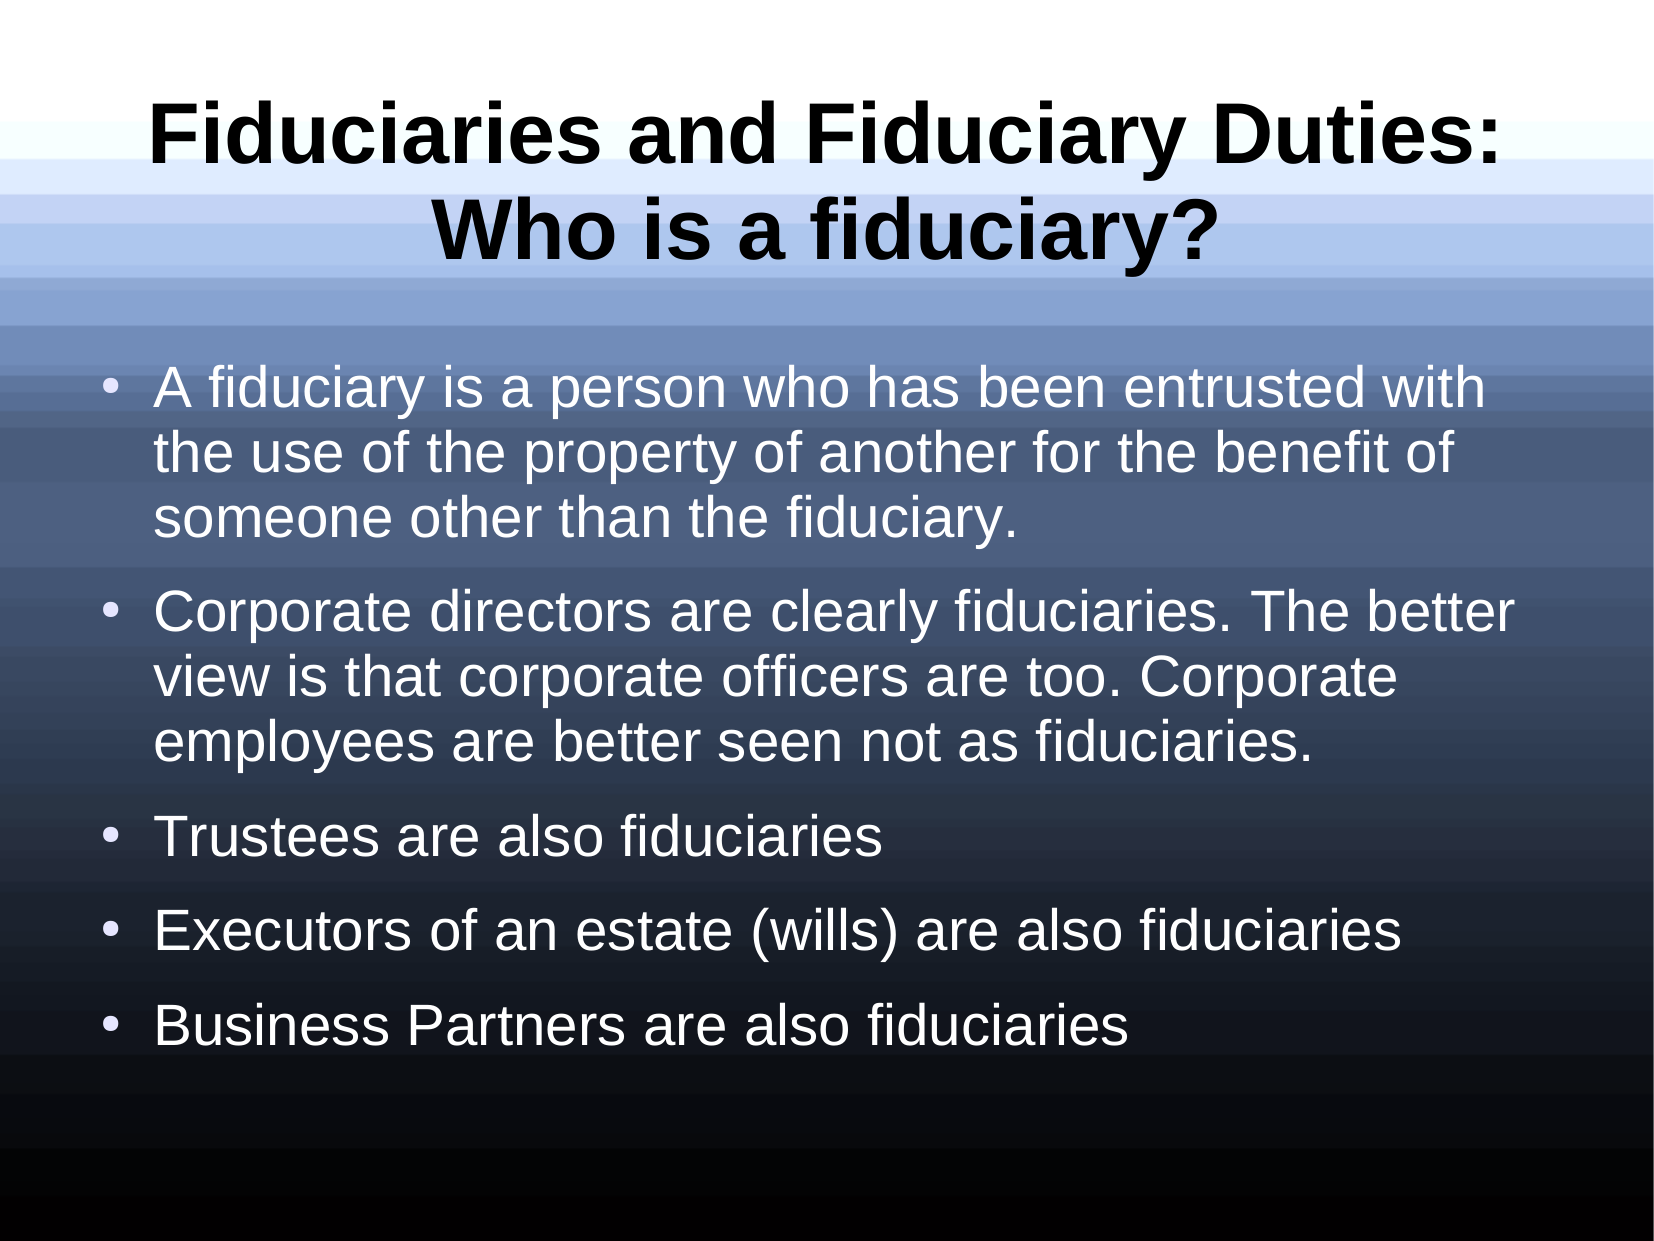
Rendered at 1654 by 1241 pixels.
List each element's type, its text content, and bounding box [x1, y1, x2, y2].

list A fiduciary is a person who has been entrusted with the use of the property of another for the benefit of someone other than the fiduciary. Corporate directors are clearly fiduciaries. The better view is that corporate officers are too. Corporate employees are better seen not as fiduciaries. Trustees are also fiduciaries Executors of an estate (wills) are also fiduciaries Business Partners are also fiduciaries [82, 354, 1571, 1109]
title Fiduciaries and Fiduciary Duties: Who is a fiduciary? [82, 77, 1571, 286]
picture [0, 0, 1654, 1241]
